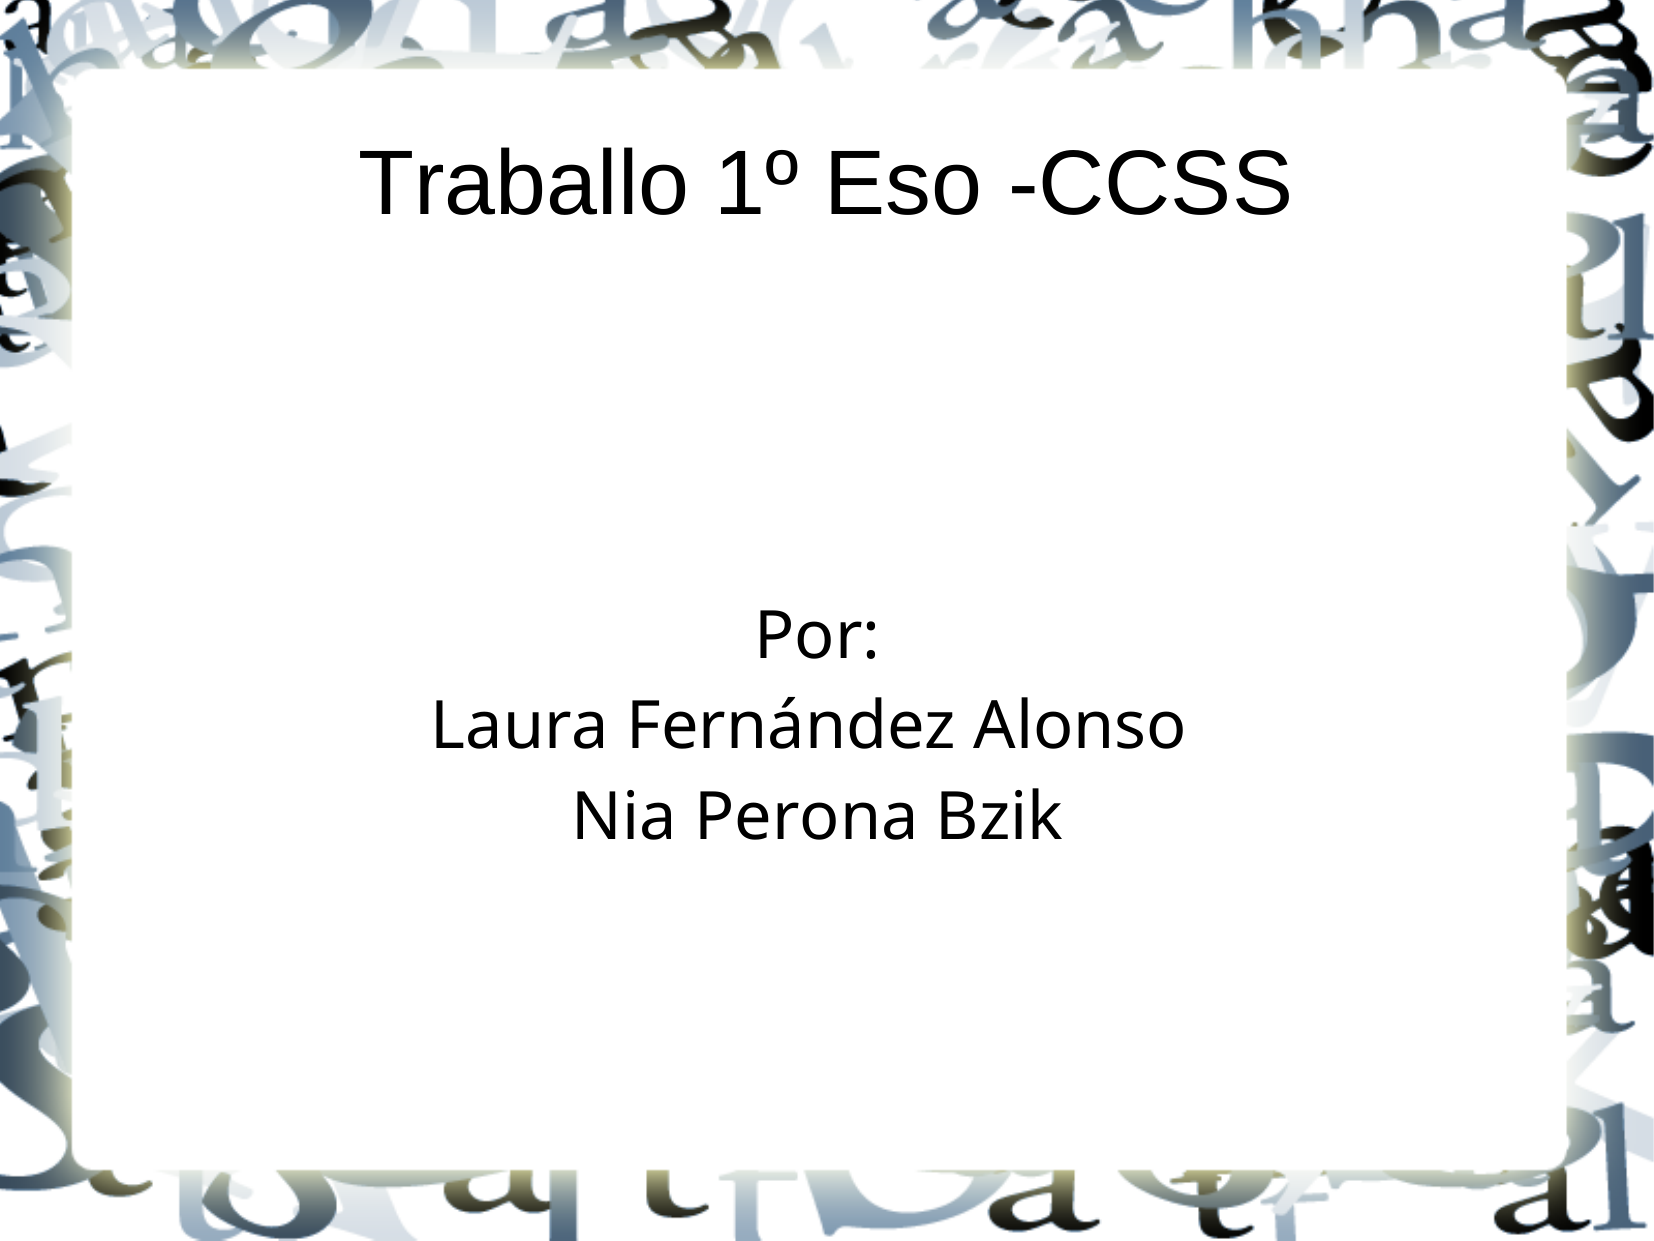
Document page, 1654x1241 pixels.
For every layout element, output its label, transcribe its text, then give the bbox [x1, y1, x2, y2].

subtitle Por: Laura Fernández Alonso Nia Perona Bzik [106, 313, 1530, 1133]
title Traballo 1º Eso -CCSS [82, 78, 1571, 287]
picture [0, 0, 1654, 1241]
